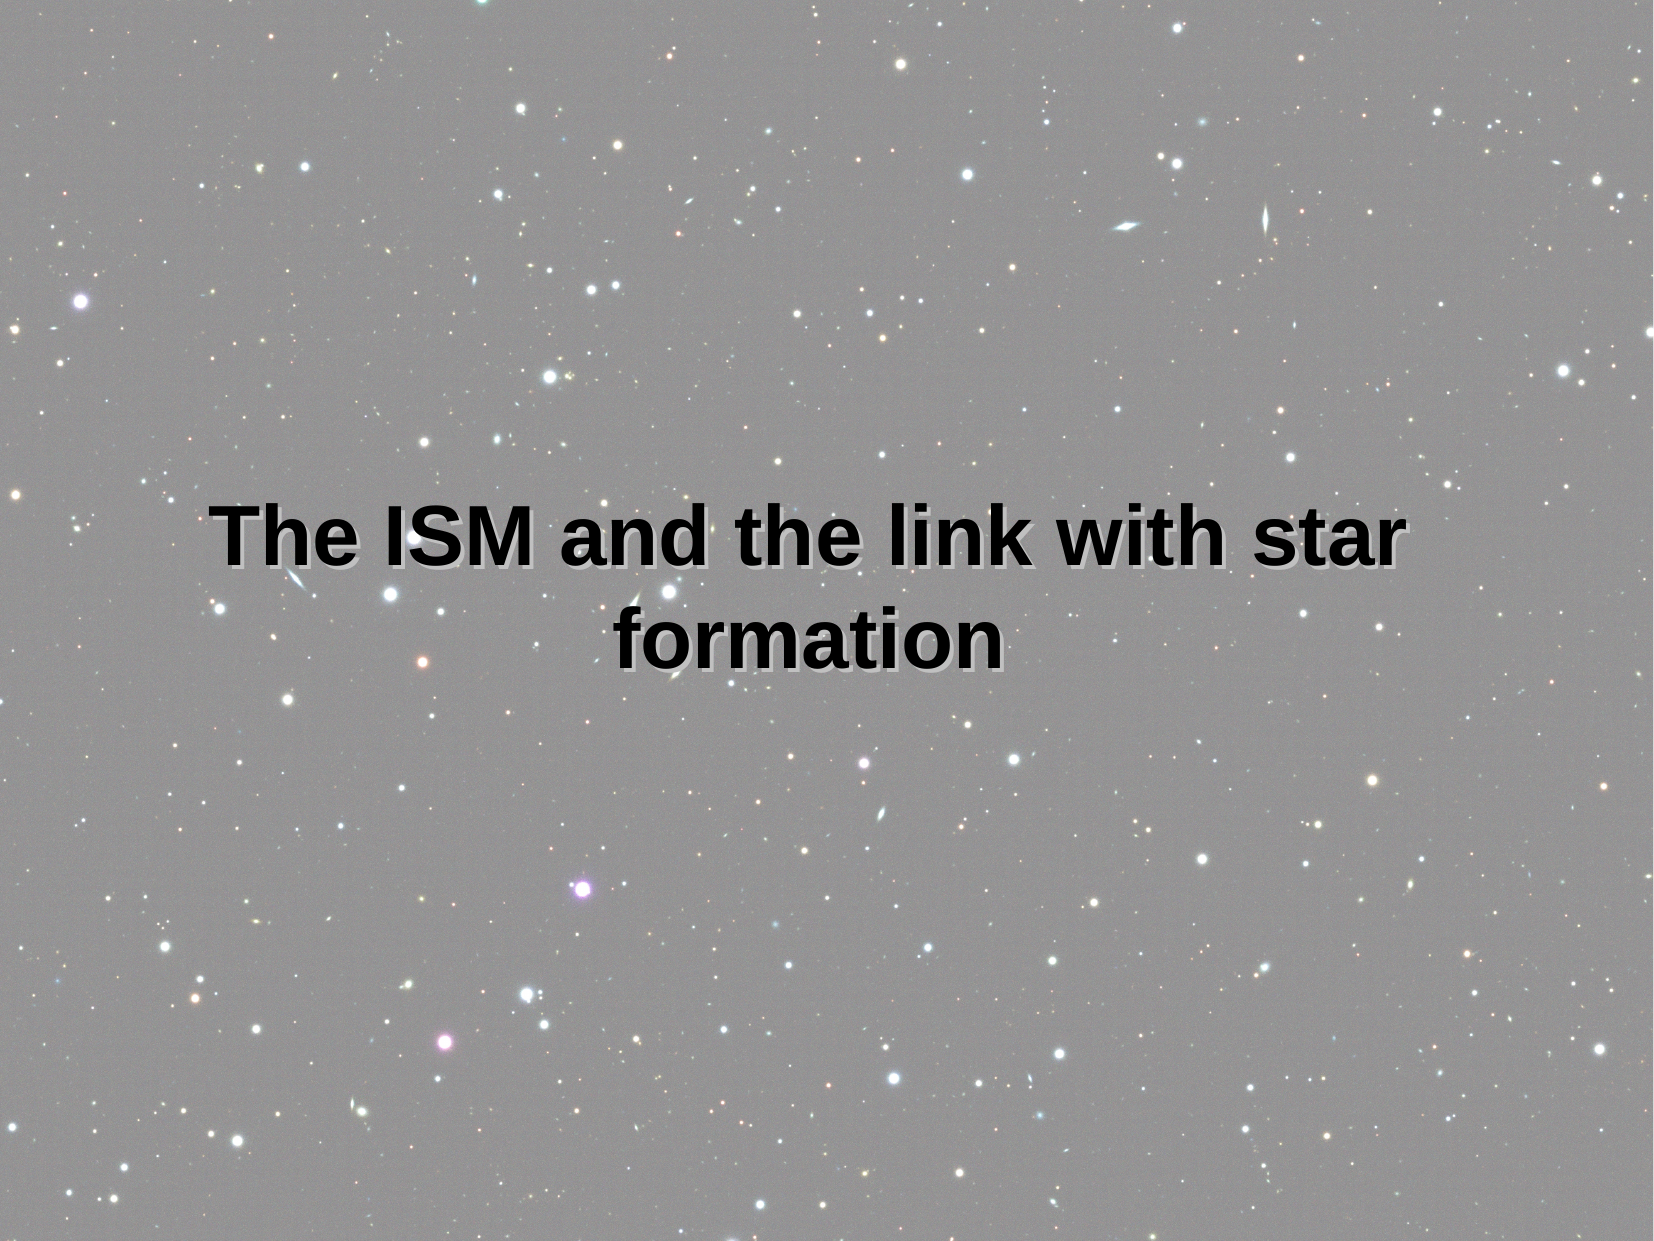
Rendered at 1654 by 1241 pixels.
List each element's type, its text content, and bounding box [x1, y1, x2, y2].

text_box [0, 0, 1654, 1241]
text_box The ISM and the link with star formation [21, 472, 1597, 694]
